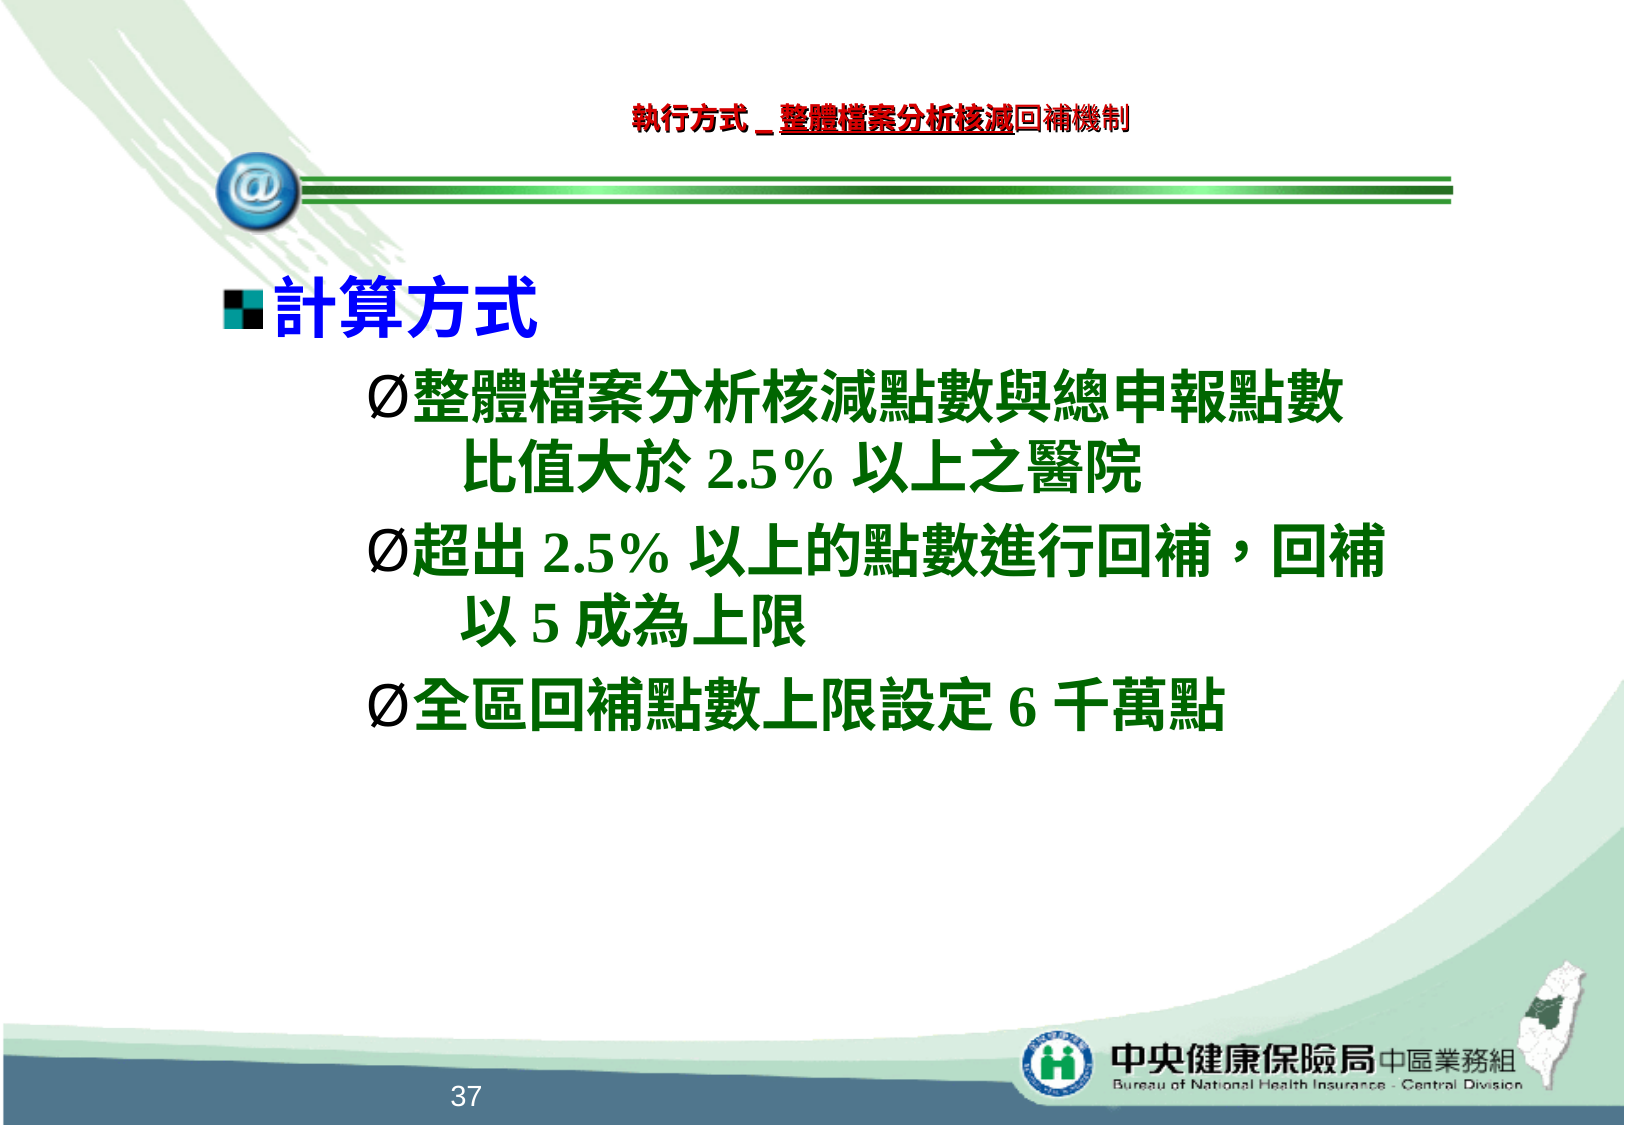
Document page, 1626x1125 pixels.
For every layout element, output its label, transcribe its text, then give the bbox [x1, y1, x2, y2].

text_box [435, 1065, 815, 1125]
title 執行方式_整體檔案分析核減回補機制 [181, 23, 1581, 211]
list 計算方式 整體檔案分析核減點數與總申報點數比值大於2.5%以上之醫院 超出2.5%以上的點數進行回補，回補以5成為上限 全區回補點數上限設定6千萬點 [200, 257, 1404, 997]
